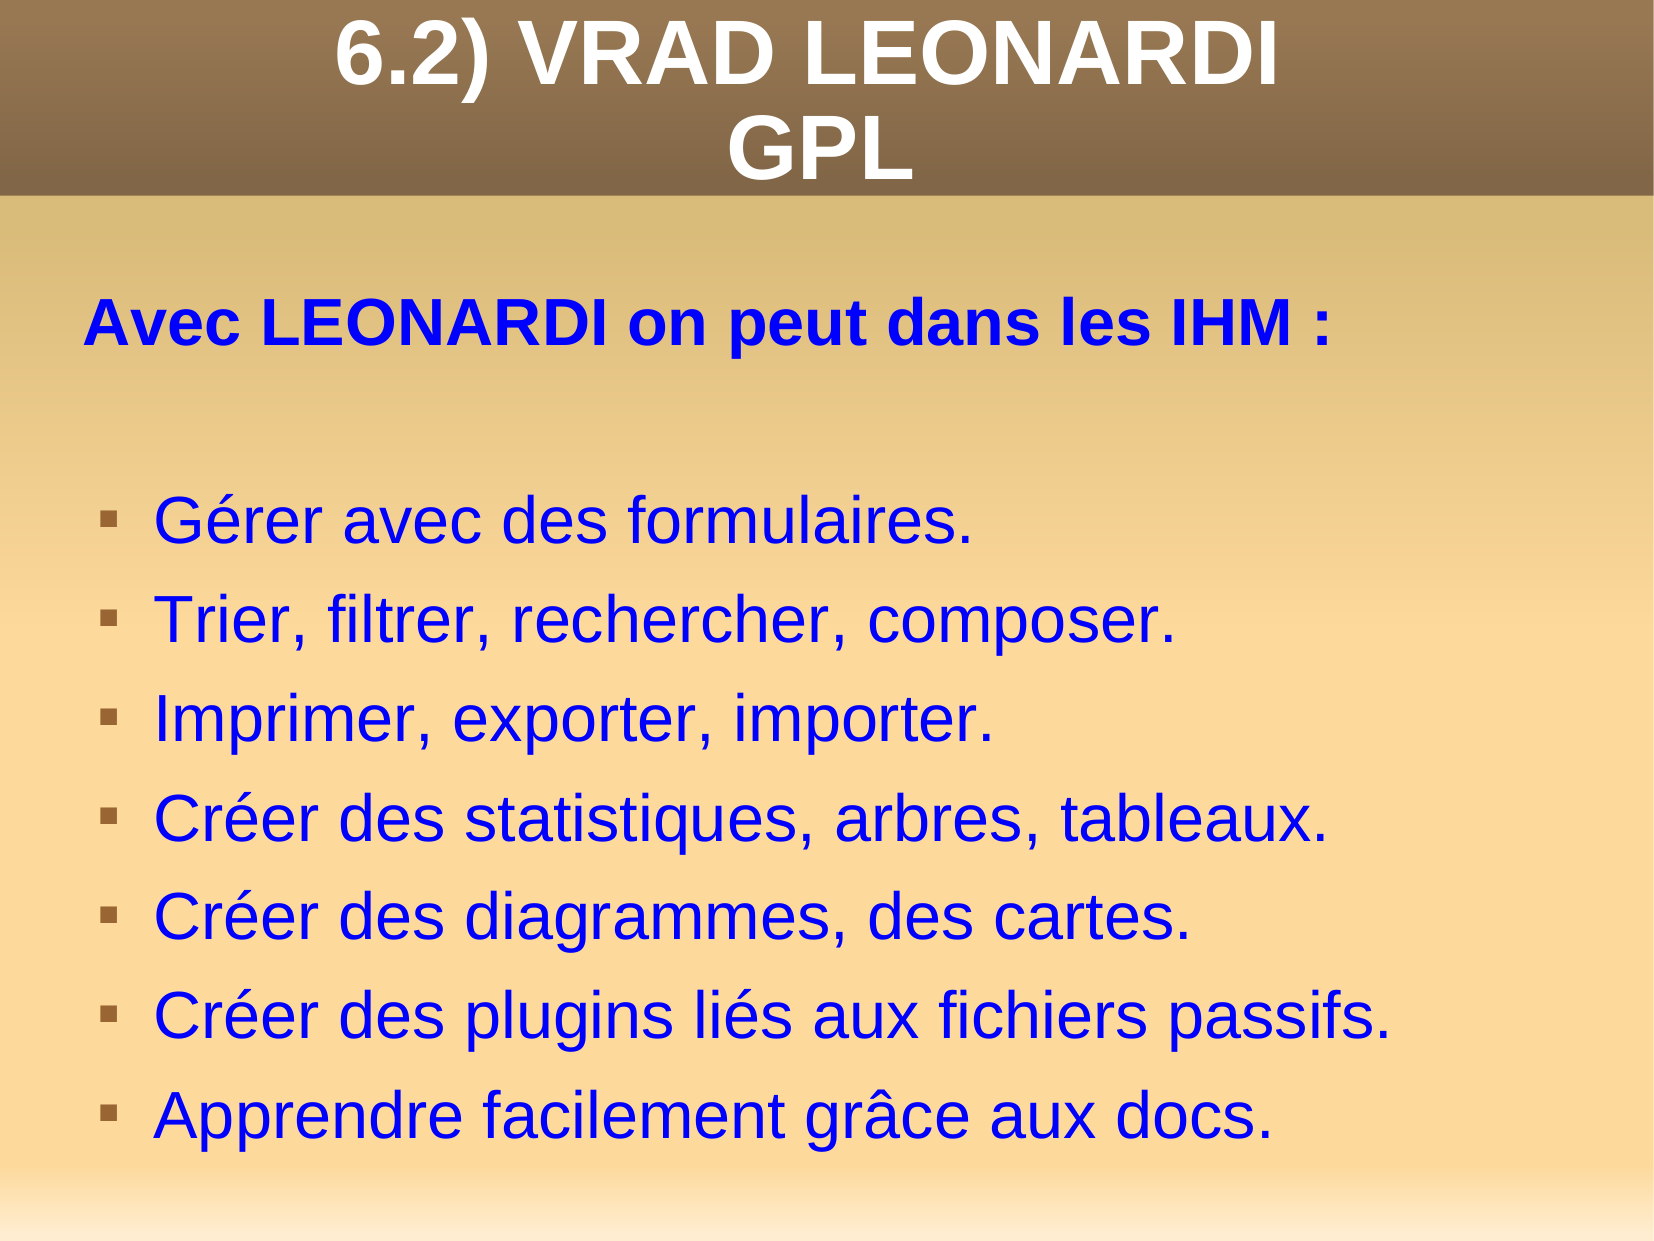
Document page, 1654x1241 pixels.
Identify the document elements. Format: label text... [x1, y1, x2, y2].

picture [0, 0, 1654, 1241]
title 6.2) VRAD LEONARDI GPL [76, 4, 1565, 203]
list Avec LEONARDI on peut dans les IHM : Gérer avec des formulaires. Trier, filtrer, rechercher, composer. Imprimer, exporter, importer. Créer des statistiques, arbres, tableaux. Créer des diagrammes, des cartes. Créer des plugins liés aux fichiers passifs. Apprendre facilement grâce aux docs. [82, 290, 1571, 1158]
